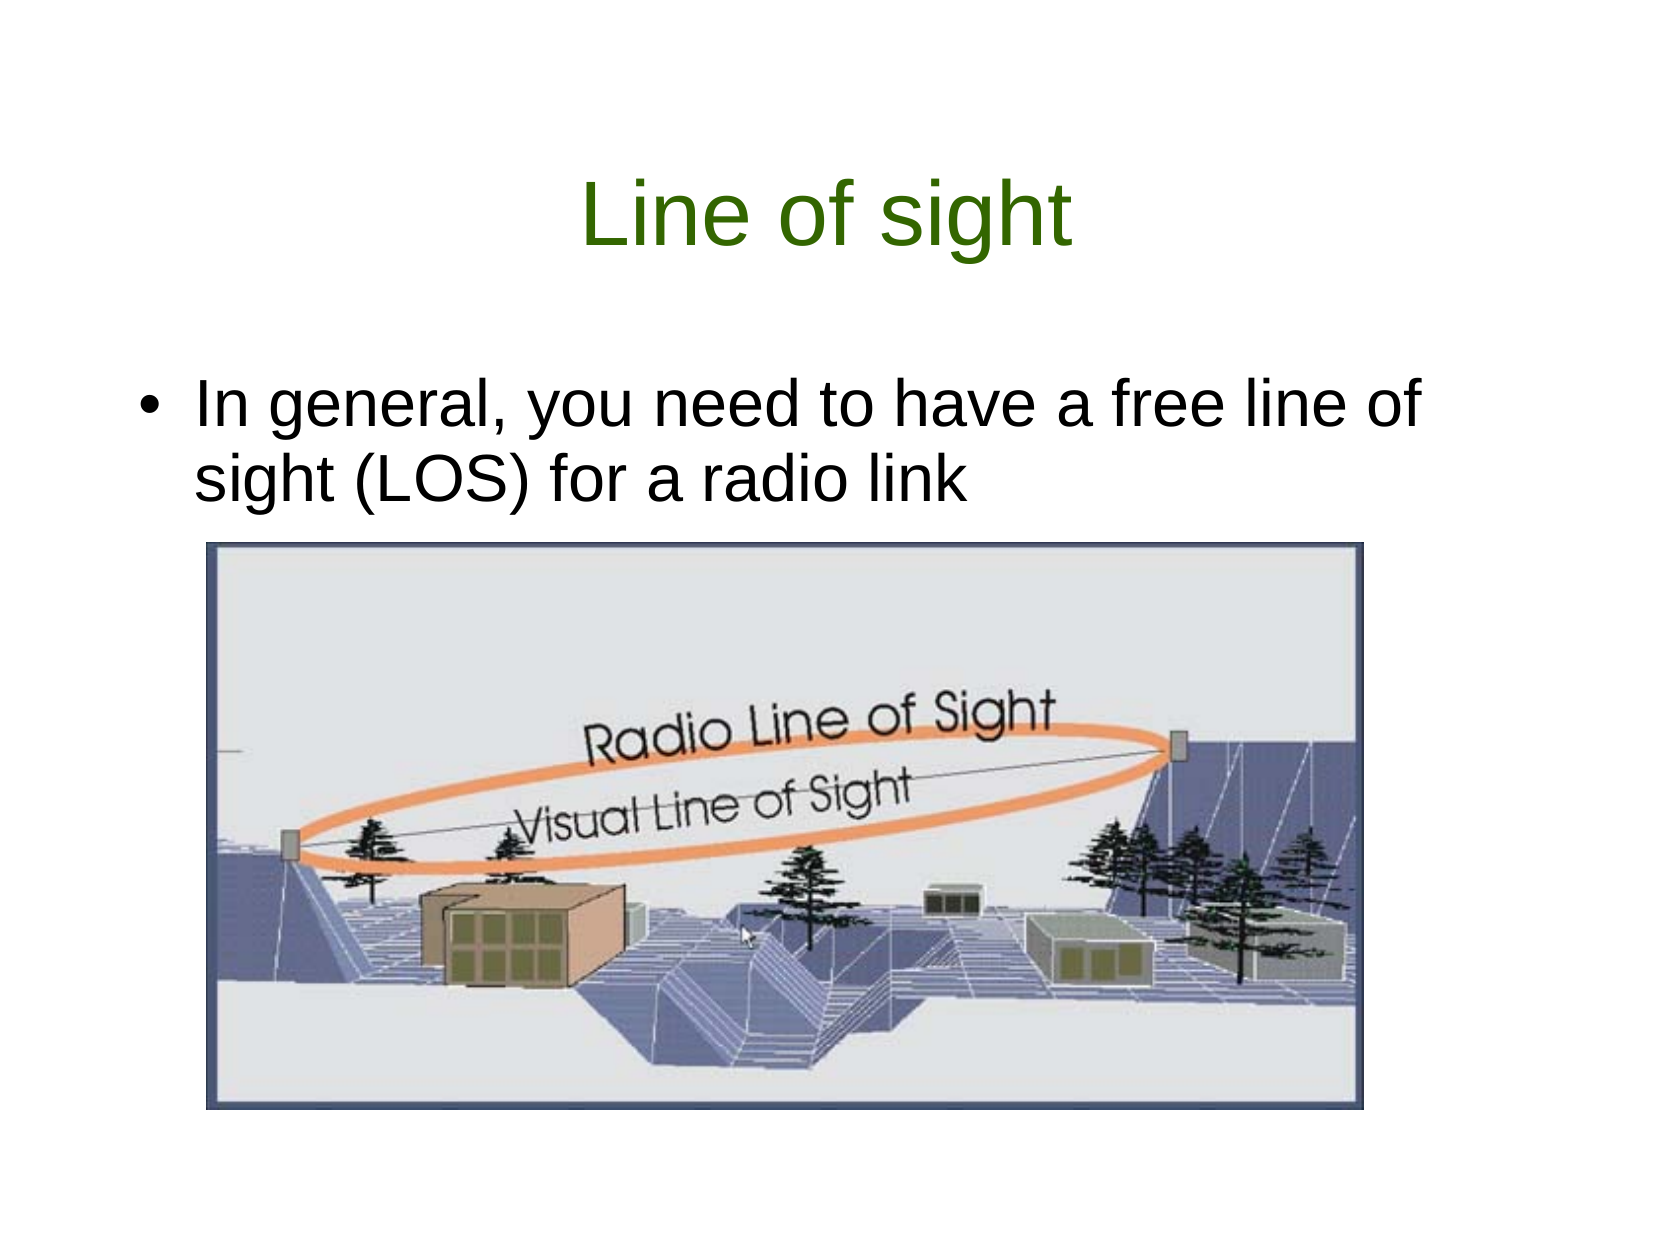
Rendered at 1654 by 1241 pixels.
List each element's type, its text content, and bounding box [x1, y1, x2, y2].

title Line of sight [123, 87, 1530, 340]
list In general, you need to have a free line of sight (LOS) for a radio link [123, 358, 1530, 1103]
picture [206, 542, 1364, 1110]
